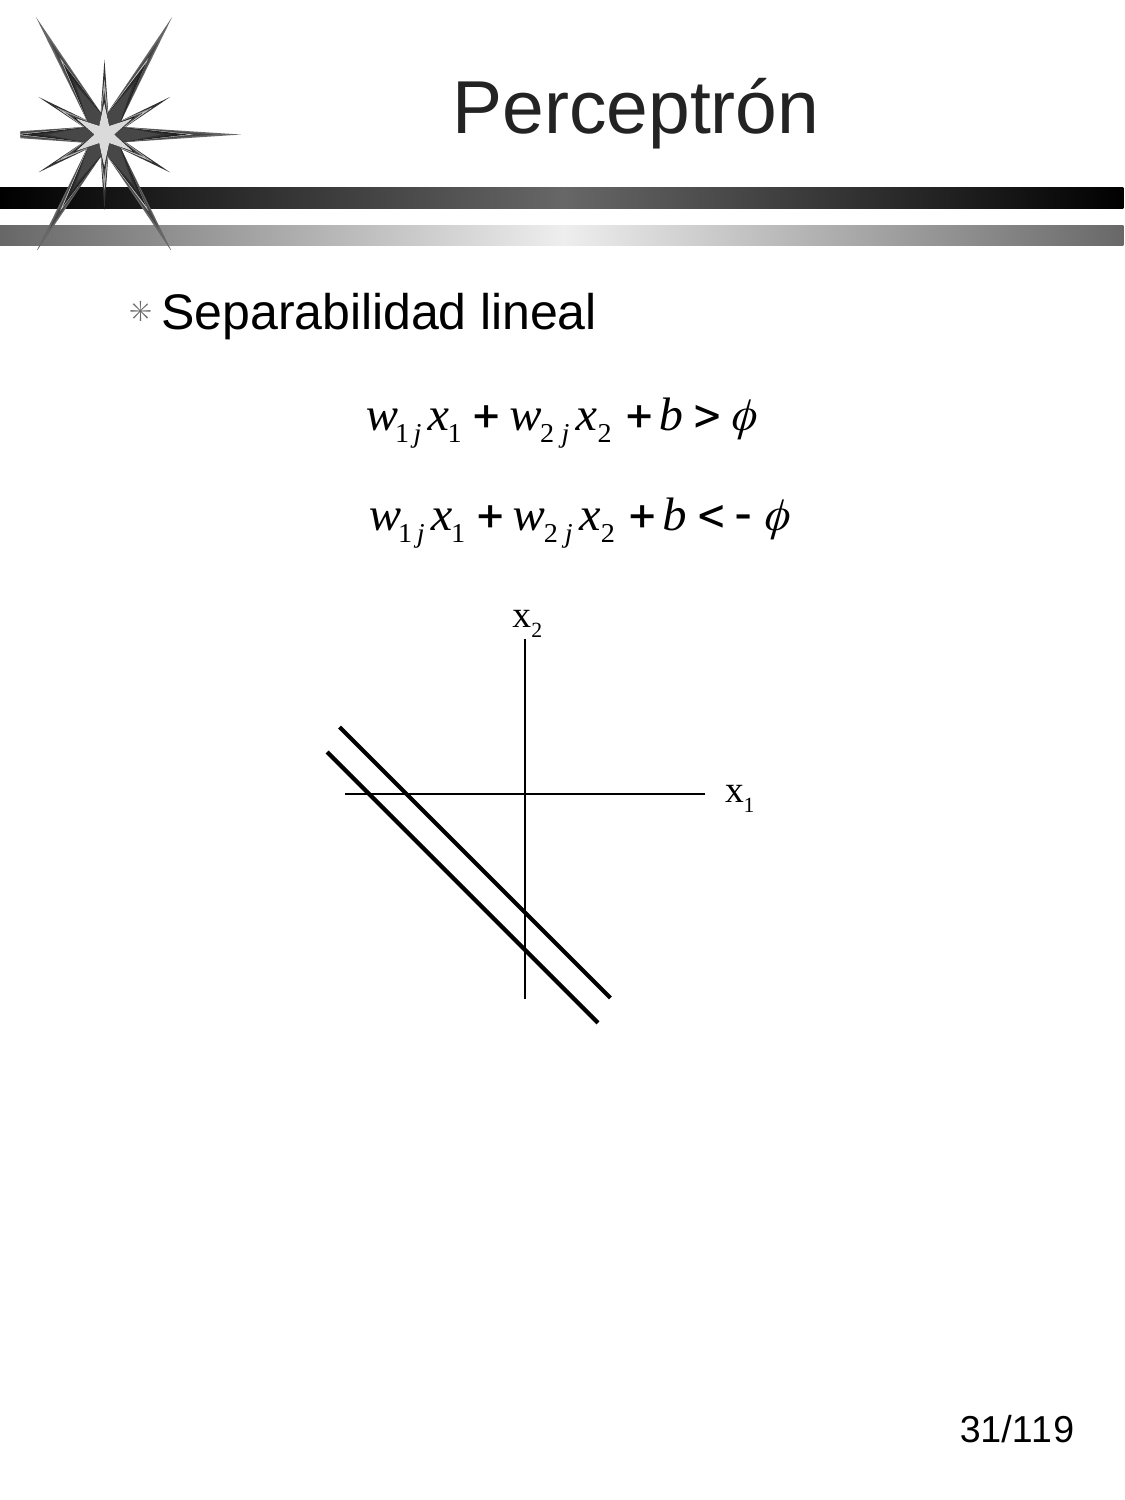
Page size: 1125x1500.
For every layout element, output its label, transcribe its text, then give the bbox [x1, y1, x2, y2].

text_box x1 [710, 758, 772, 819]
picture [360, 487, 801, 558]
list Separabilidad lineal [37, 275, 1075, 1450]
title Perceptrón [174, 50, 1097, 163]
text_box x2 [497, 583, 559, 644]
picture [357, 387, 765, 458]
